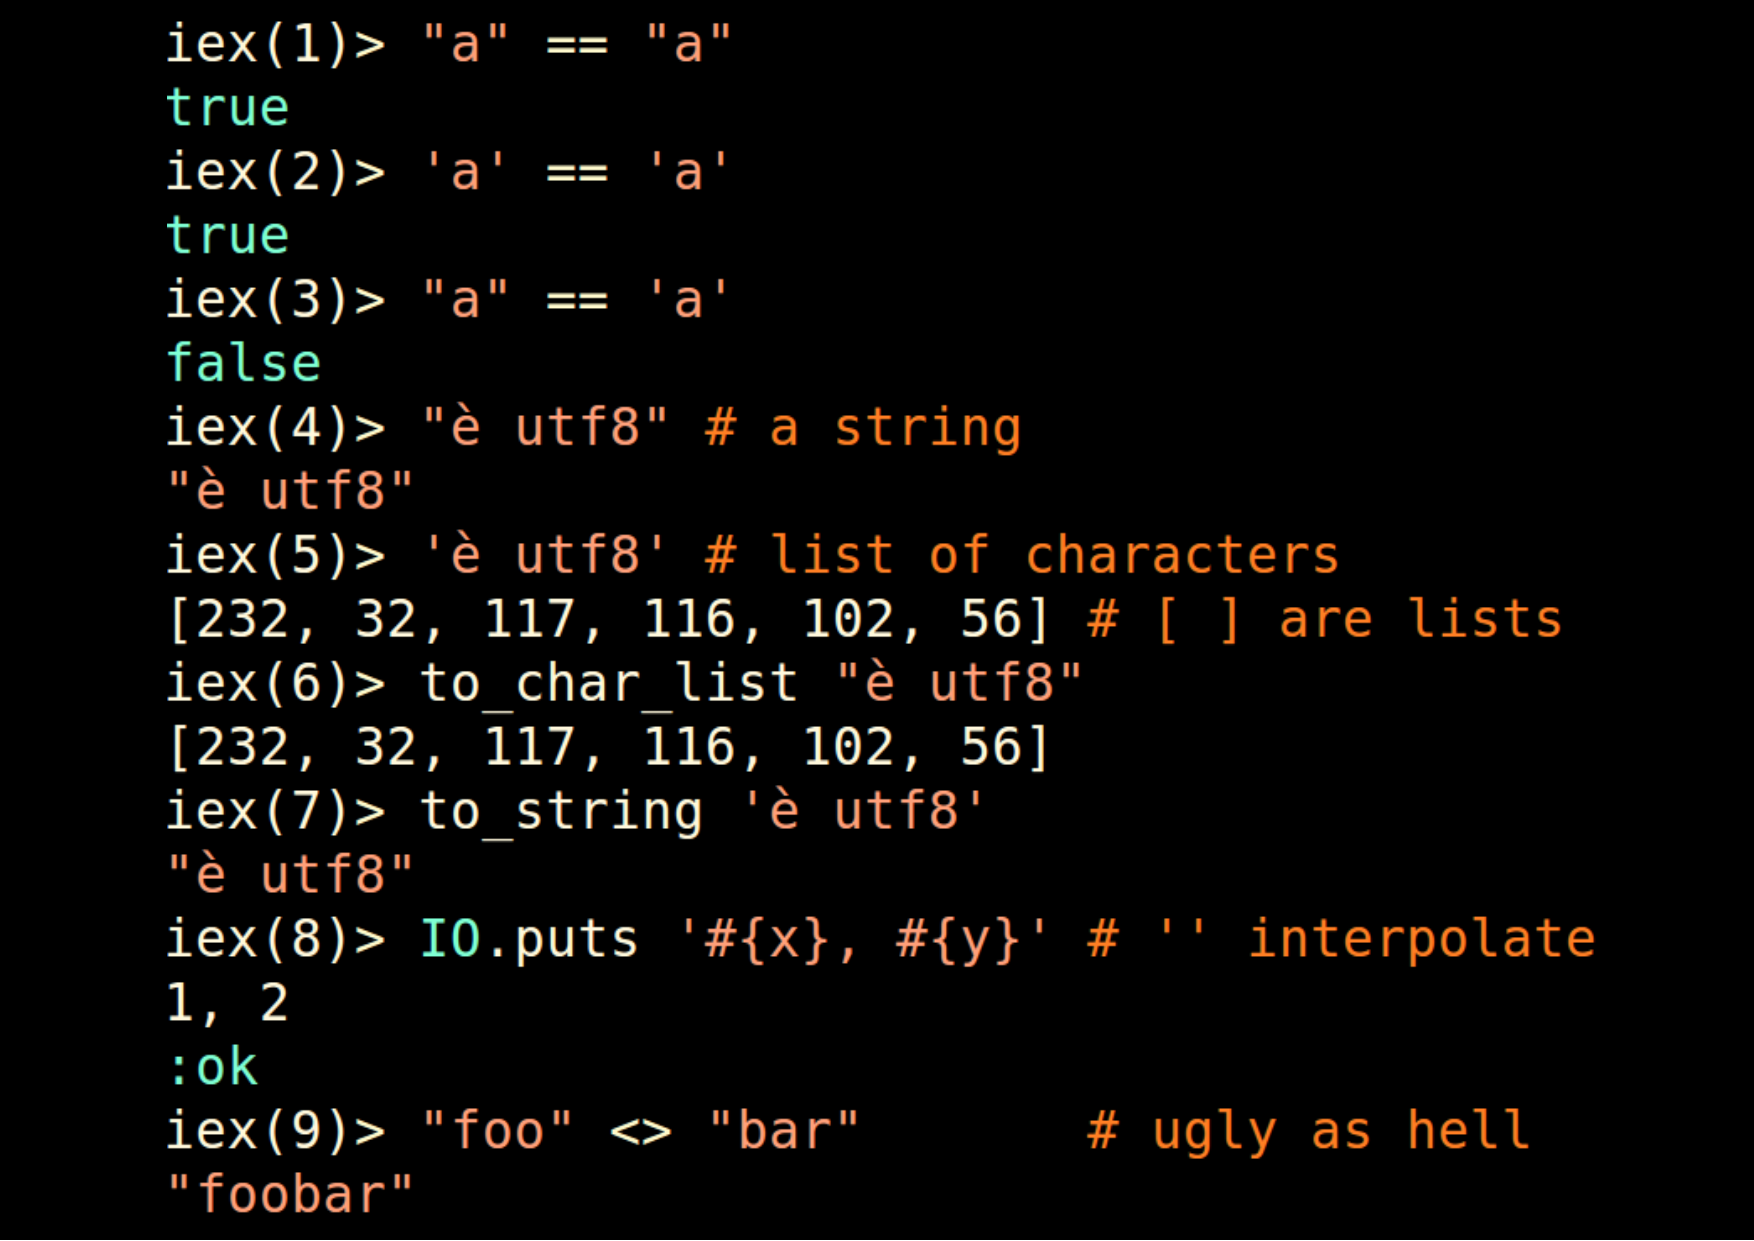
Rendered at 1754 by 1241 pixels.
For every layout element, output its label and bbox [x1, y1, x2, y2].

picture [167, 15, 1609, 1236]
